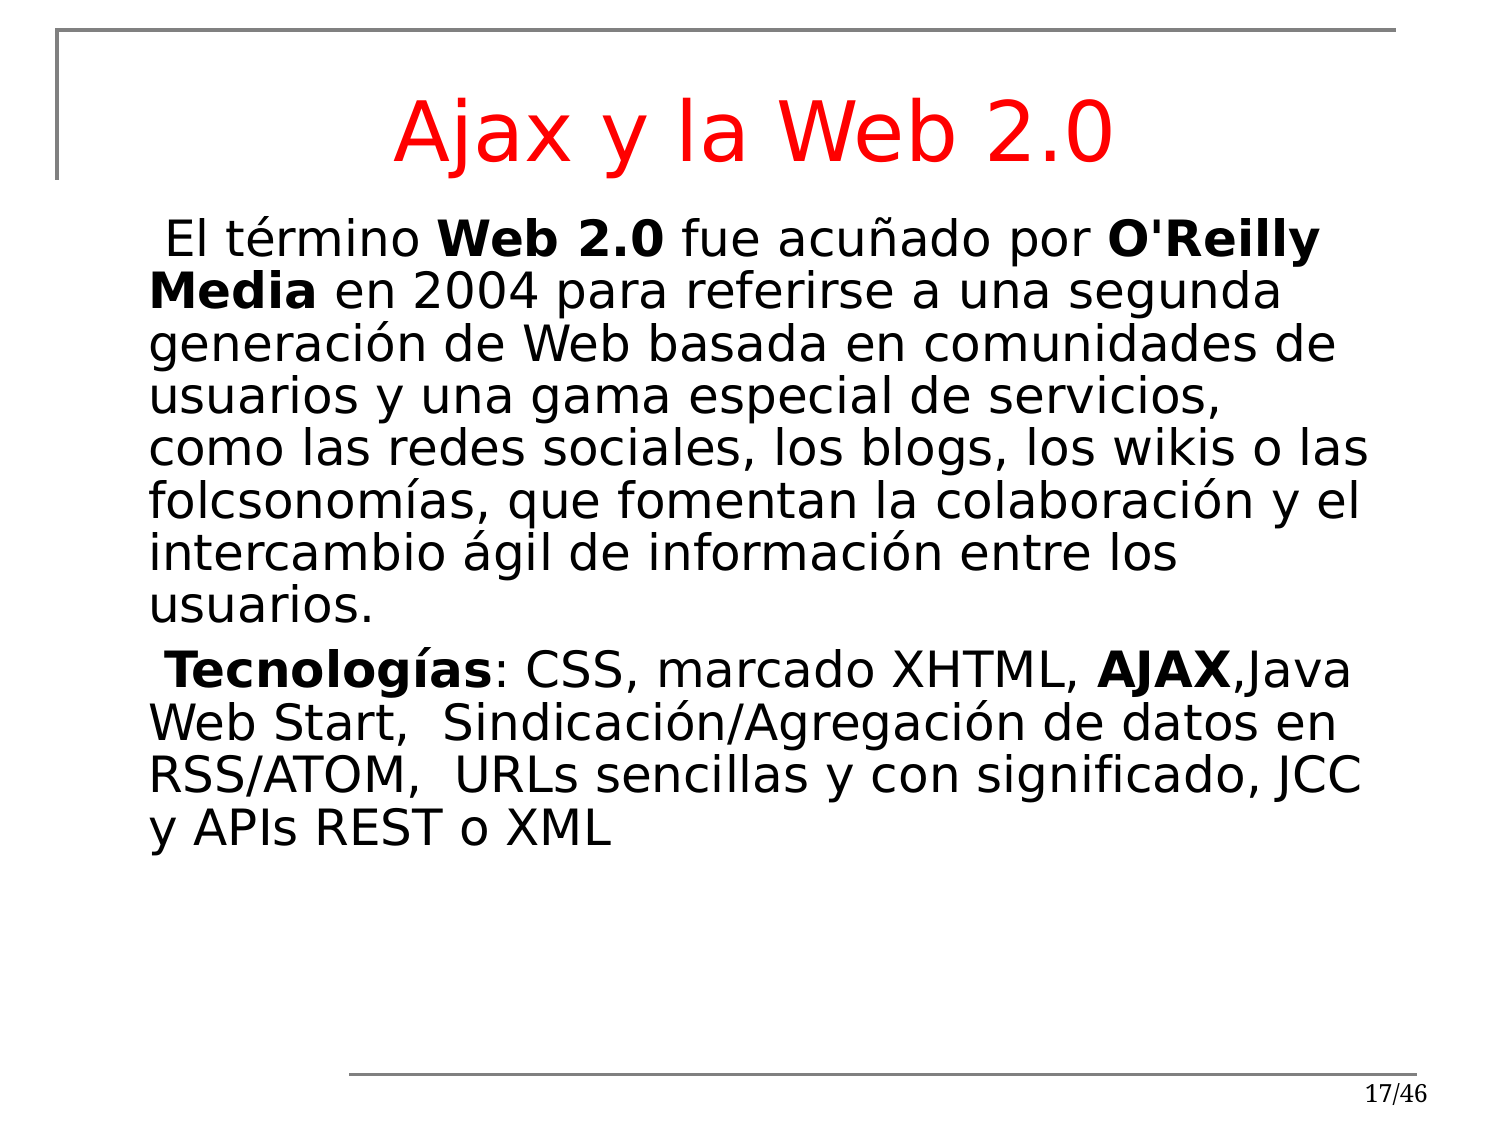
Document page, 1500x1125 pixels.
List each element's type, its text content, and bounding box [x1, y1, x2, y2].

title Ajax y la Web 2.0 [118, 59, 1394, 207]
list El término Web 2.0 fue acuñado por O'Reilly Media en 2004 para referirse a una segunda generación de Web basada en comunidades de usuarios y una gama especial de servicios, como las redes sociales, los blogs, los wikis o las folcsonomías, que fomentan la colaboración y el intercambio ágil de información entre los usuarios. Tecnologías: CSS, marcado XHTML, AJAX,Java Web Start, Sindicación/Agregación de datos en RSS/ATOM, URLs sencillas y con significado, JCC y APIs REST o XML [133, 206, 1388, 869]
